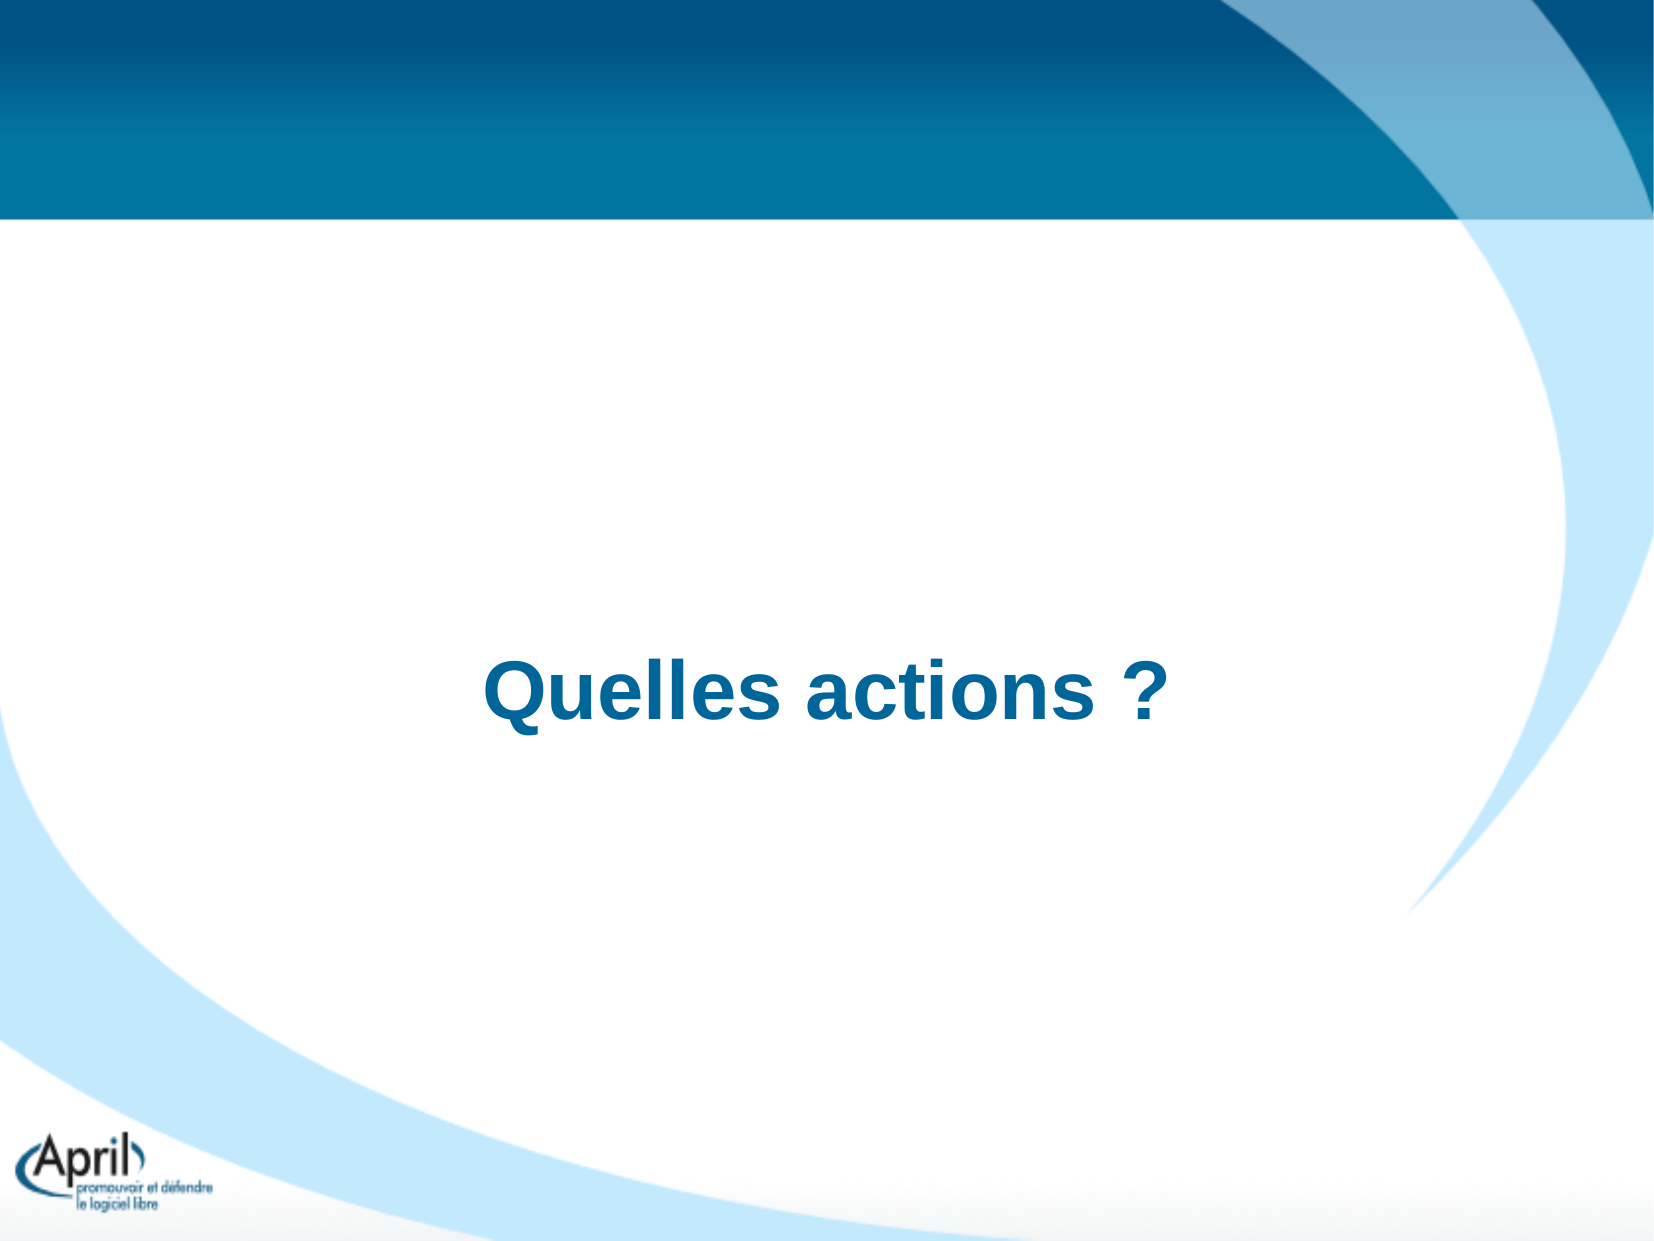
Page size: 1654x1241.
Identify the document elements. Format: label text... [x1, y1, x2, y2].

picture [0, 0, 1654, 1241]
text_box Quelles actions ? [29, 590, 1625, 751]
